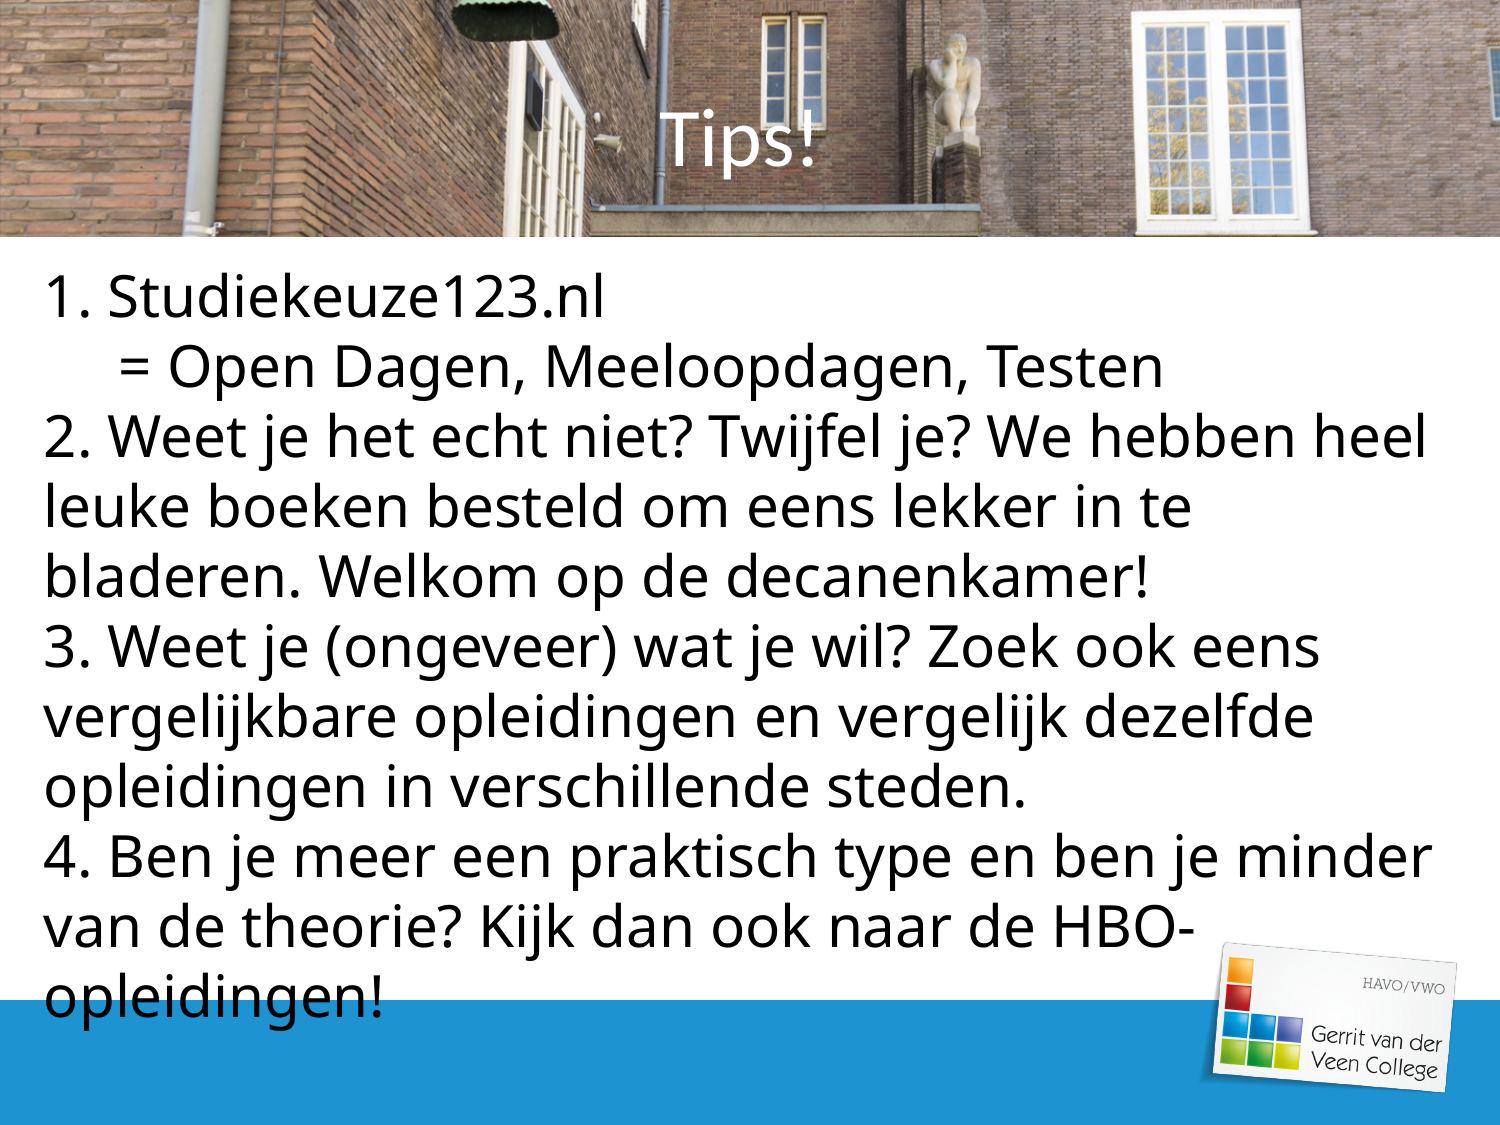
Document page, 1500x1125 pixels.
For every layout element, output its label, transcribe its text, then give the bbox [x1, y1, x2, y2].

text_box Tips! ​ [102, 75, 1398, 192]
text_box 1. Studiekeuze123.nl = Open Dagen, Meeloopdagen, Testen 2. Weet je het echt niet? Twijfel je? We hebben heel leuke boeken besteld om eens lekker in te bladeren. Welkom op de decanenkamer! 3. Weet je (ongeveer) wat je wil? Zoek ook eens vergelijkbare opleidingen en vergelijk dezelfde opleidingen in verschillende steden. 4. Ben je meer een praktisch type en ben je minder van de theorie? Kijk dan ook naar de HBO-opleidingen! [28, 252, 1459, 1045]
picture [0, 0, 1500, 237]
picture [1197, 1045, 1459, 1095]
text_box [0, 1000, 1500, 1125]
